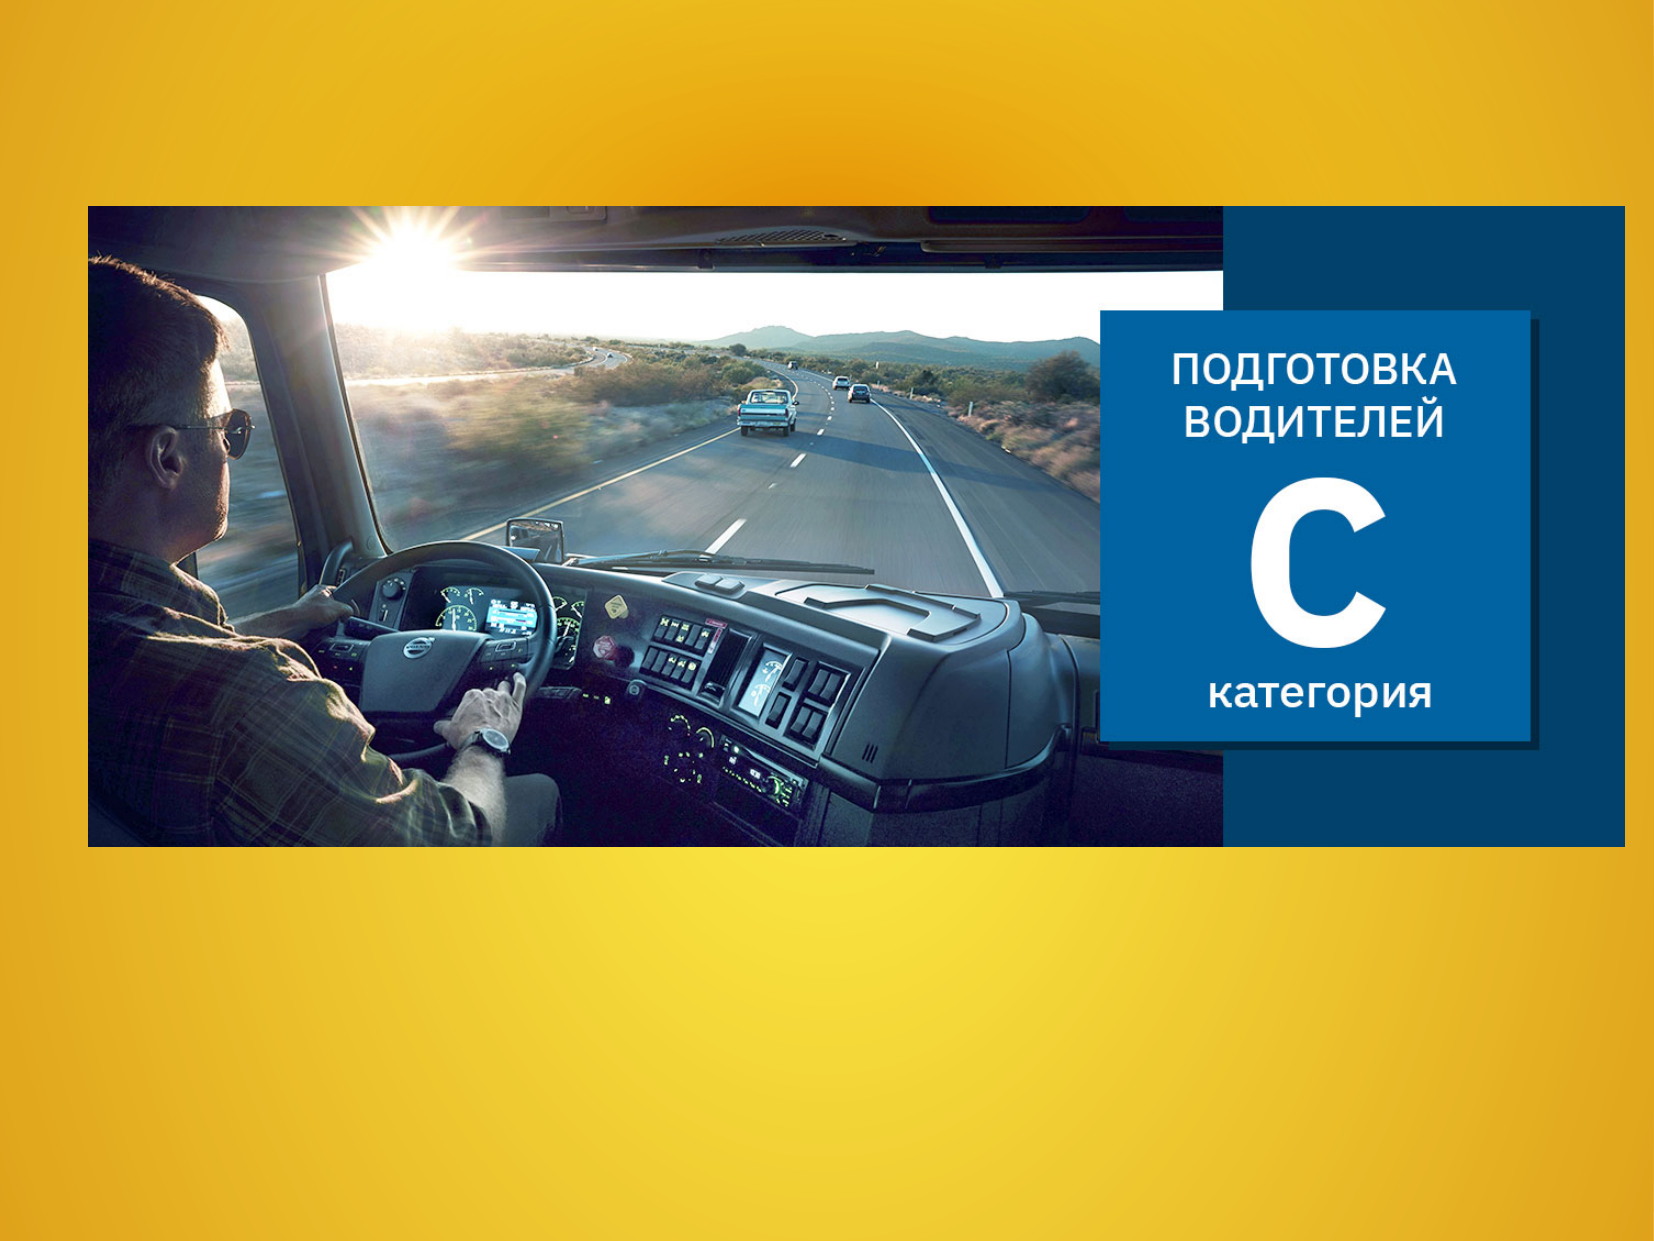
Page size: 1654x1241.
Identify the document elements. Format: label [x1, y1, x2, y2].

picture [88, 206, 1625, 847]
